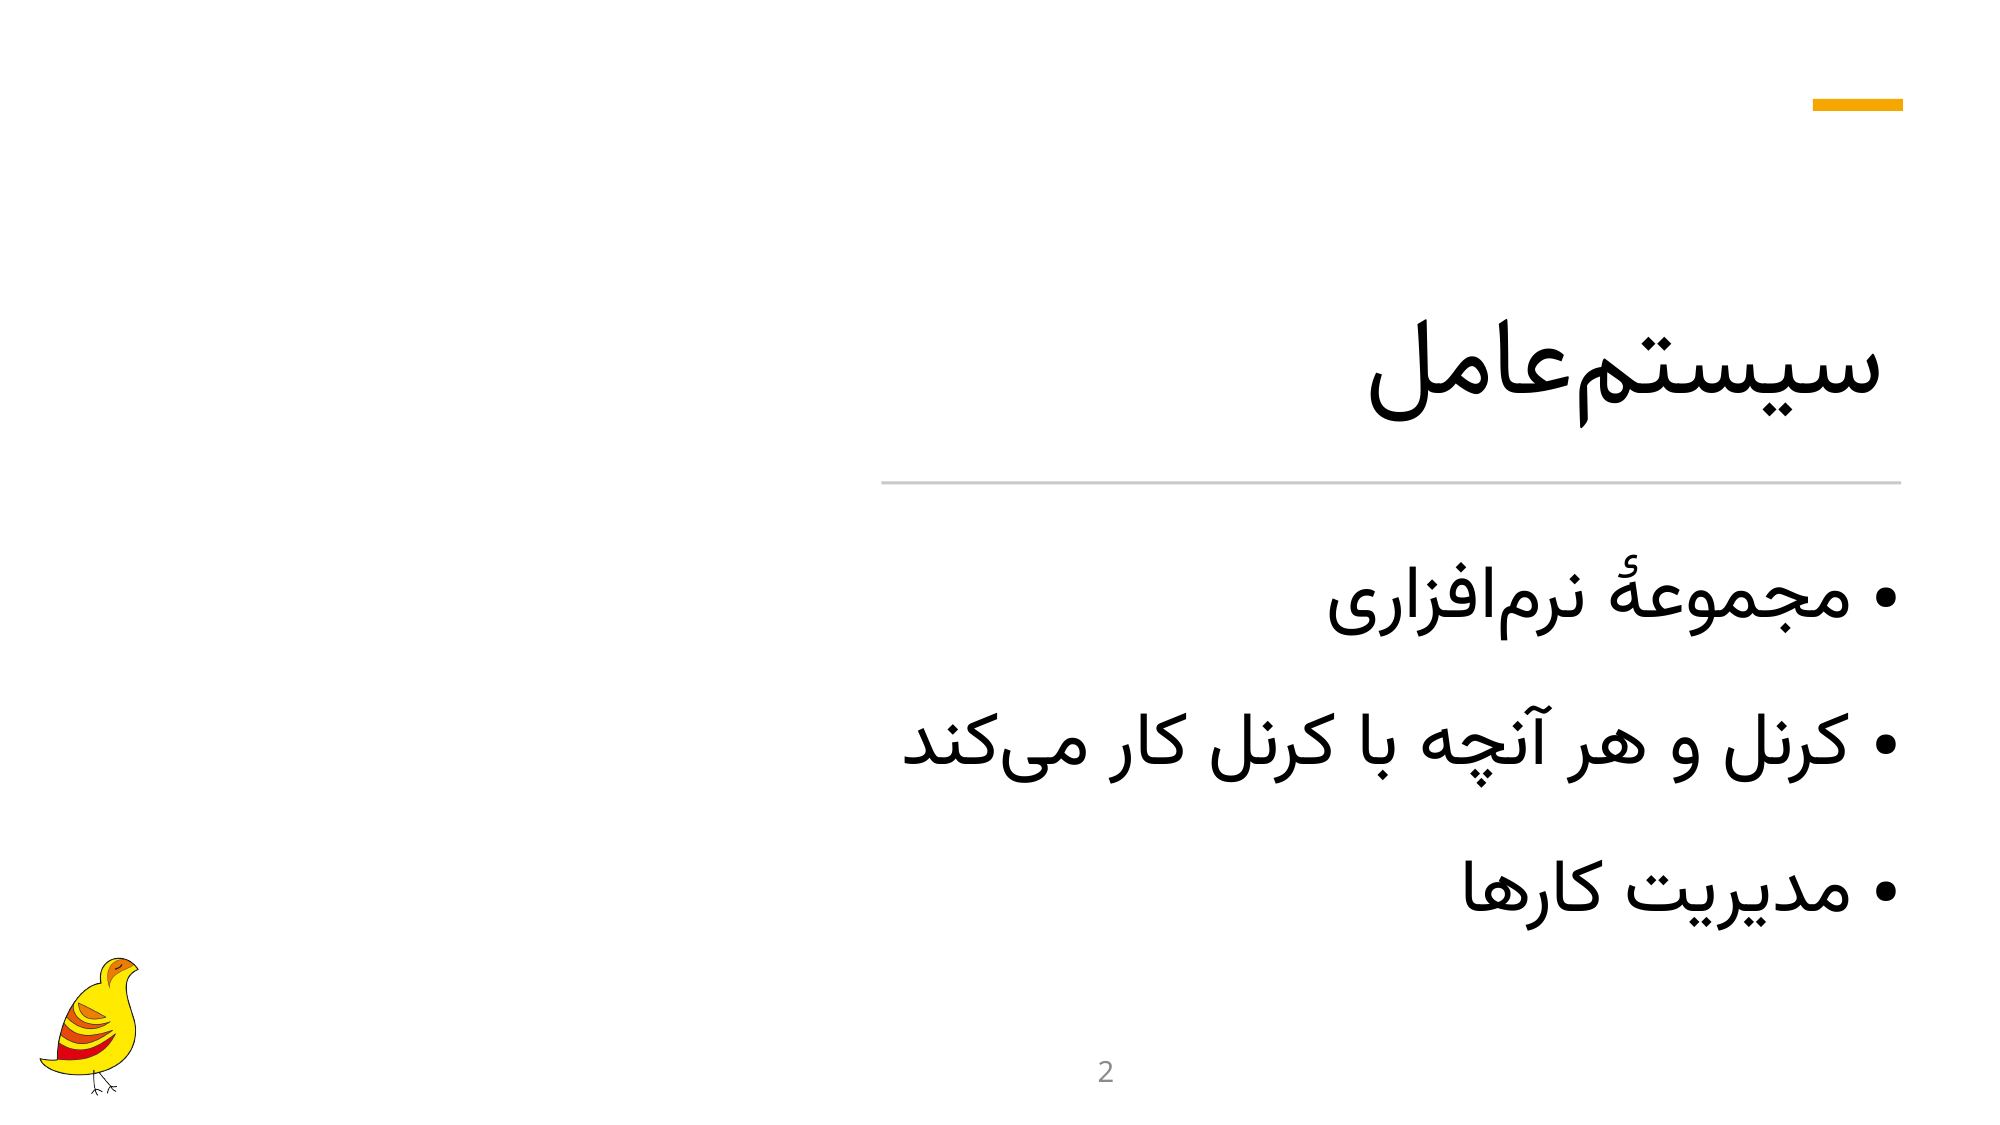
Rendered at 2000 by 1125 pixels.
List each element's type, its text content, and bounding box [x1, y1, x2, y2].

list مجموعهٔ نرم‌افزاری کرنل و هر آنچه با کرنل کار می‌کند مدیریت کارها [868, 540, 1900, 975]
picture [17, 945, 183, 1111]
title سیستم‌عامل [856, 194, 1886, 447]
